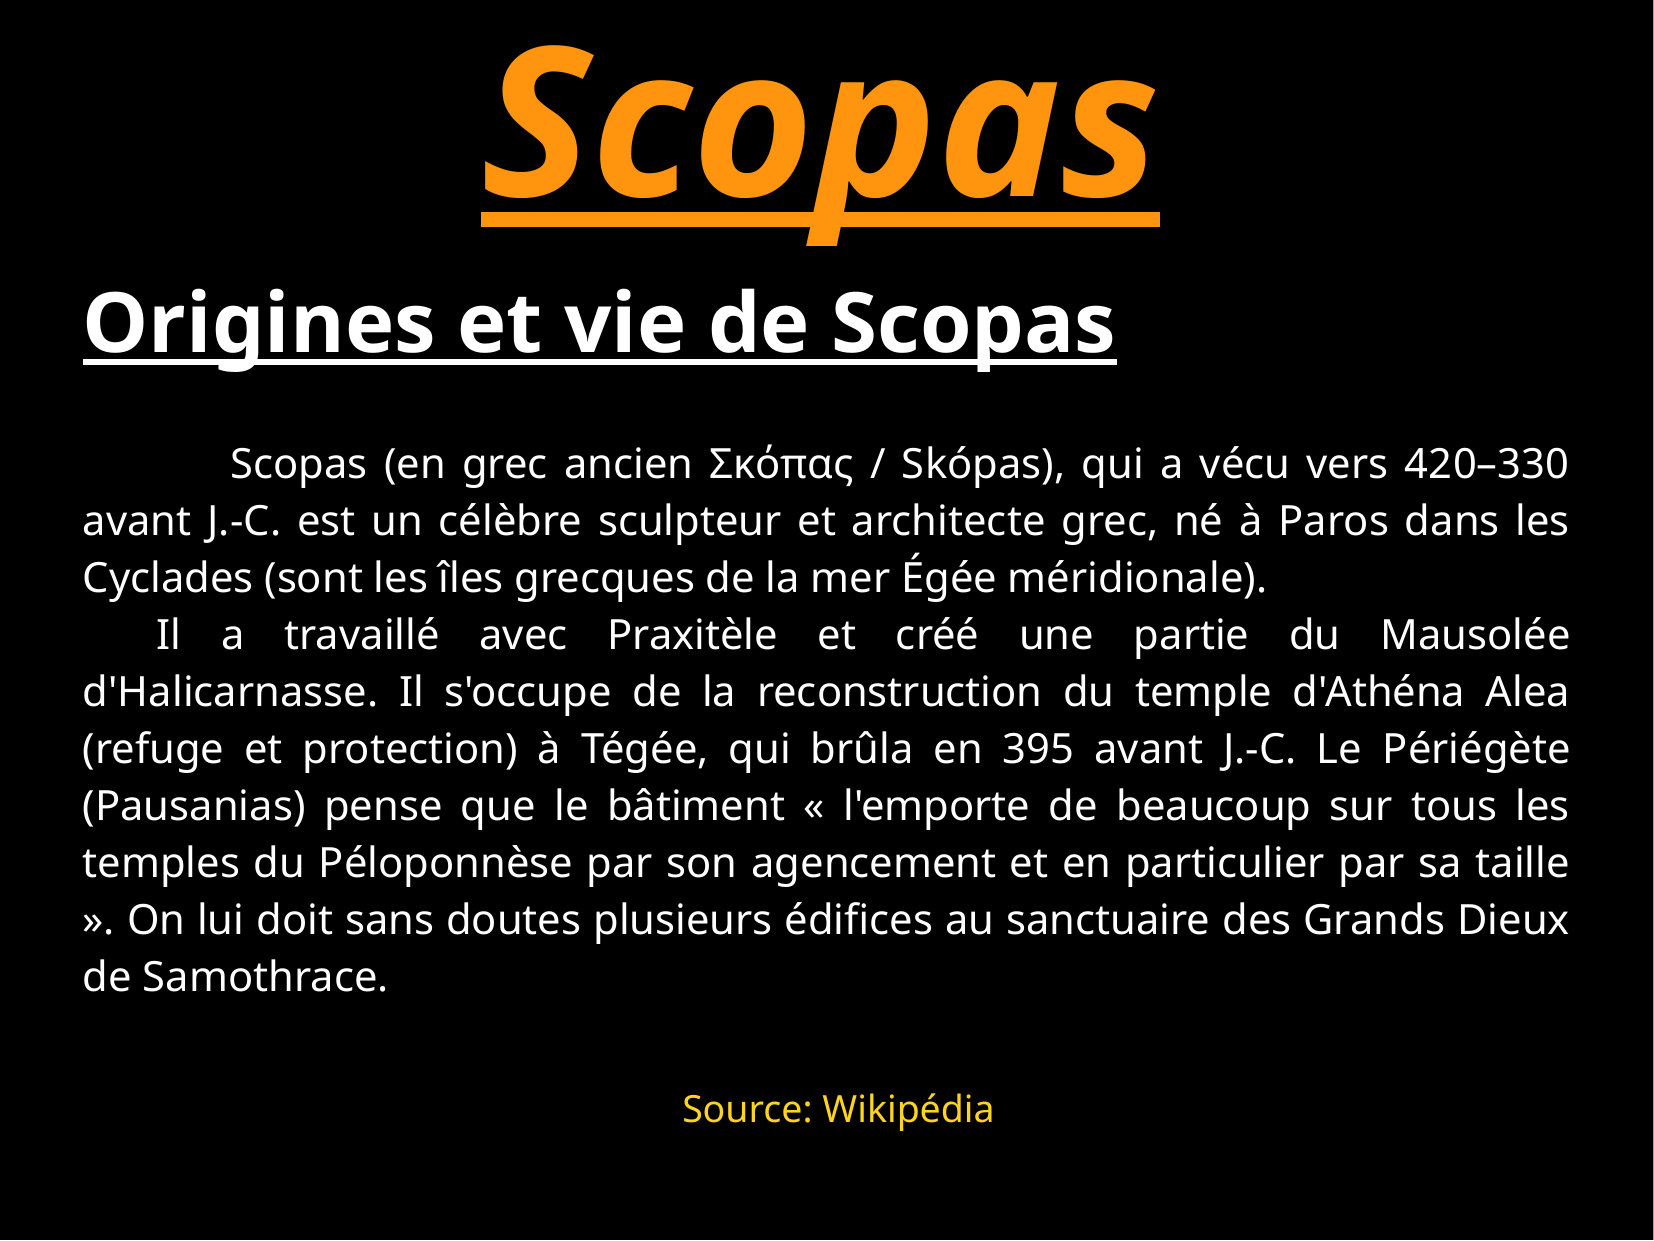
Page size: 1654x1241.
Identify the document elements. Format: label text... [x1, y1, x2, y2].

text_box Source: Wikipédia [82, 1074, 1595, 1143]
subtitle Origines et vie de Scopas Scopas (en grec ancien Σκόπας / Skópas), qui a vécu vers 420–330 avant J.-C. est un célèbre sculpteur et architecte grec, né à Paros dans les Cyclades (sont les îles grecques de la mer Égée méridionale). Il a travaillé avec Praxitèle et créé une partie du Mausolée d'Halicarnasse. Il s'occupe de la reconstruction du temple d'Athéna Alea (refuge et protection) à Tégée, qui brûla en 395 avant J.-C. Le Périégète (Pausanias) pense que le bâtiment « l'emporte de beaucoup sur tous les temples du Péloponnèse par son agencement et en particulier par sa taille ». On lui doit sans doutes plusieurs édifices au sanctuaire des Grands Dieux de Samothrace. [82, 279, 1571, 1074]
title Scopas [76, 0, 1565, 261]
